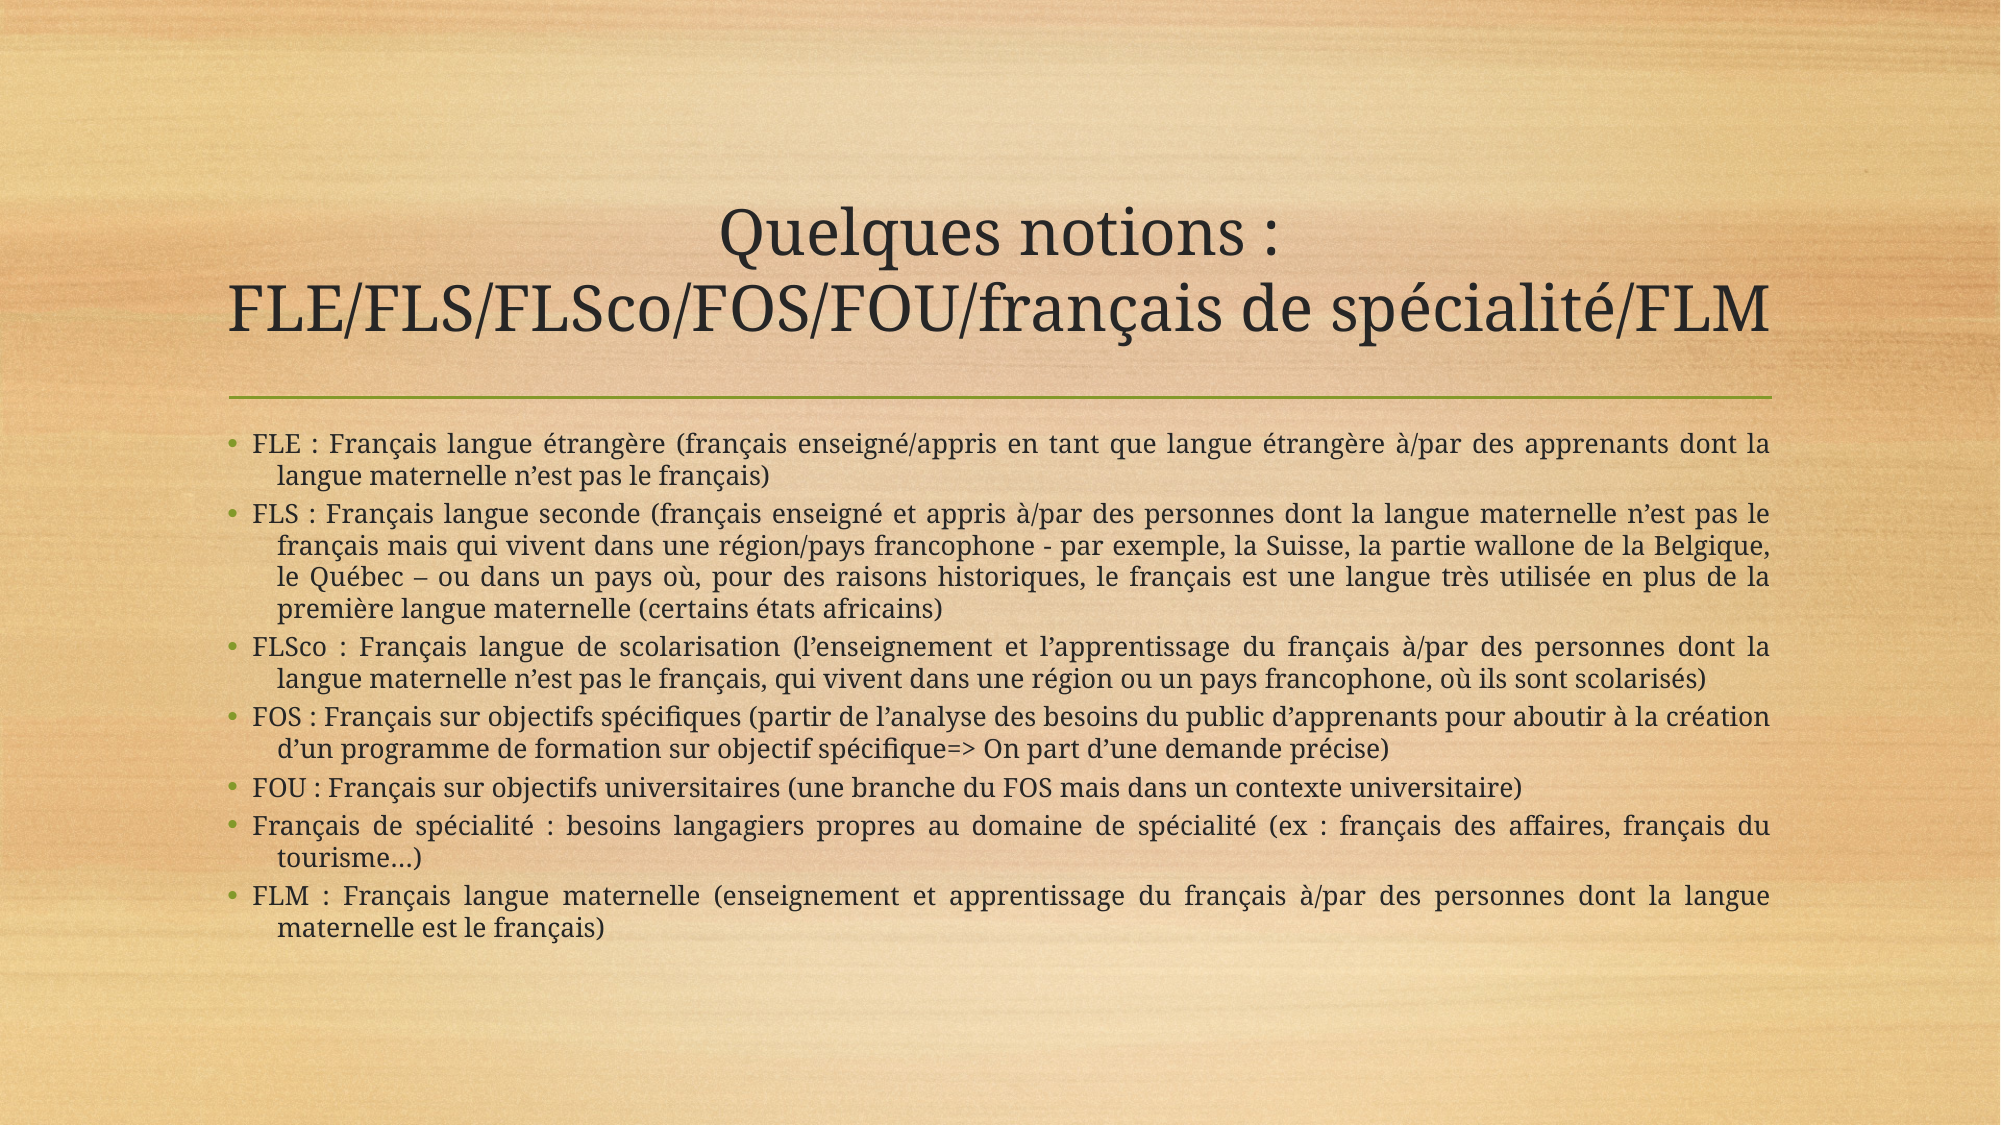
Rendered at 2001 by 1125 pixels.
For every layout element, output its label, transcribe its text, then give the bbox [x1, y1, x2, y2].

title Quelques notions : FLE/FLS/FLSco/FOS/FOU/français de spécialité/FLM [212, 161, 1788, 376]
list FLE : Français langue étrangère (français enseigné/appris en tant que langue étrangère à/par des apprenants dont la langue maternelle n’est pas le français) FLS : Français langue seconde (français enseigné et appris à/par des personnes dont la langue maternelle n’est pas le français mais qui vivent dans une région/pays francophone - par exemple, la Suisse, la partie wallone de la Belgique, le Québec – ou dans un pays où, pour des raisons historiques, le français est une langue très utilisée en plus de la première langue maternelle (certains états africains) FLSco : Français langue de scolarisation (l’enseignement et l’apprentissage du français à/par des personnes dont la langue maternelle n’est pas le français, qui vivent dans une région ou un pays francophone, où ils sont scolarisés) FOS : Français sur objectifs spécifiques (partir de l’analyse des besoins du public d’apprenants pour aboutir à la création d’un programme de formation sur objectif spécifique=> On part d’une demande précise) FOU : Français sur objectifs universitaires (une branche du FOS mais dans un contexte universitaire) Français de spécialité : besoins langagiers propres au domaine de spécialité (ex : français des affaires, français du tourisme…) FLM : Français langue maternelle (enseignement et apprentissage du français à/par des personnes dont la langue maternelle est le français) [212, 419, 1788, 964]
